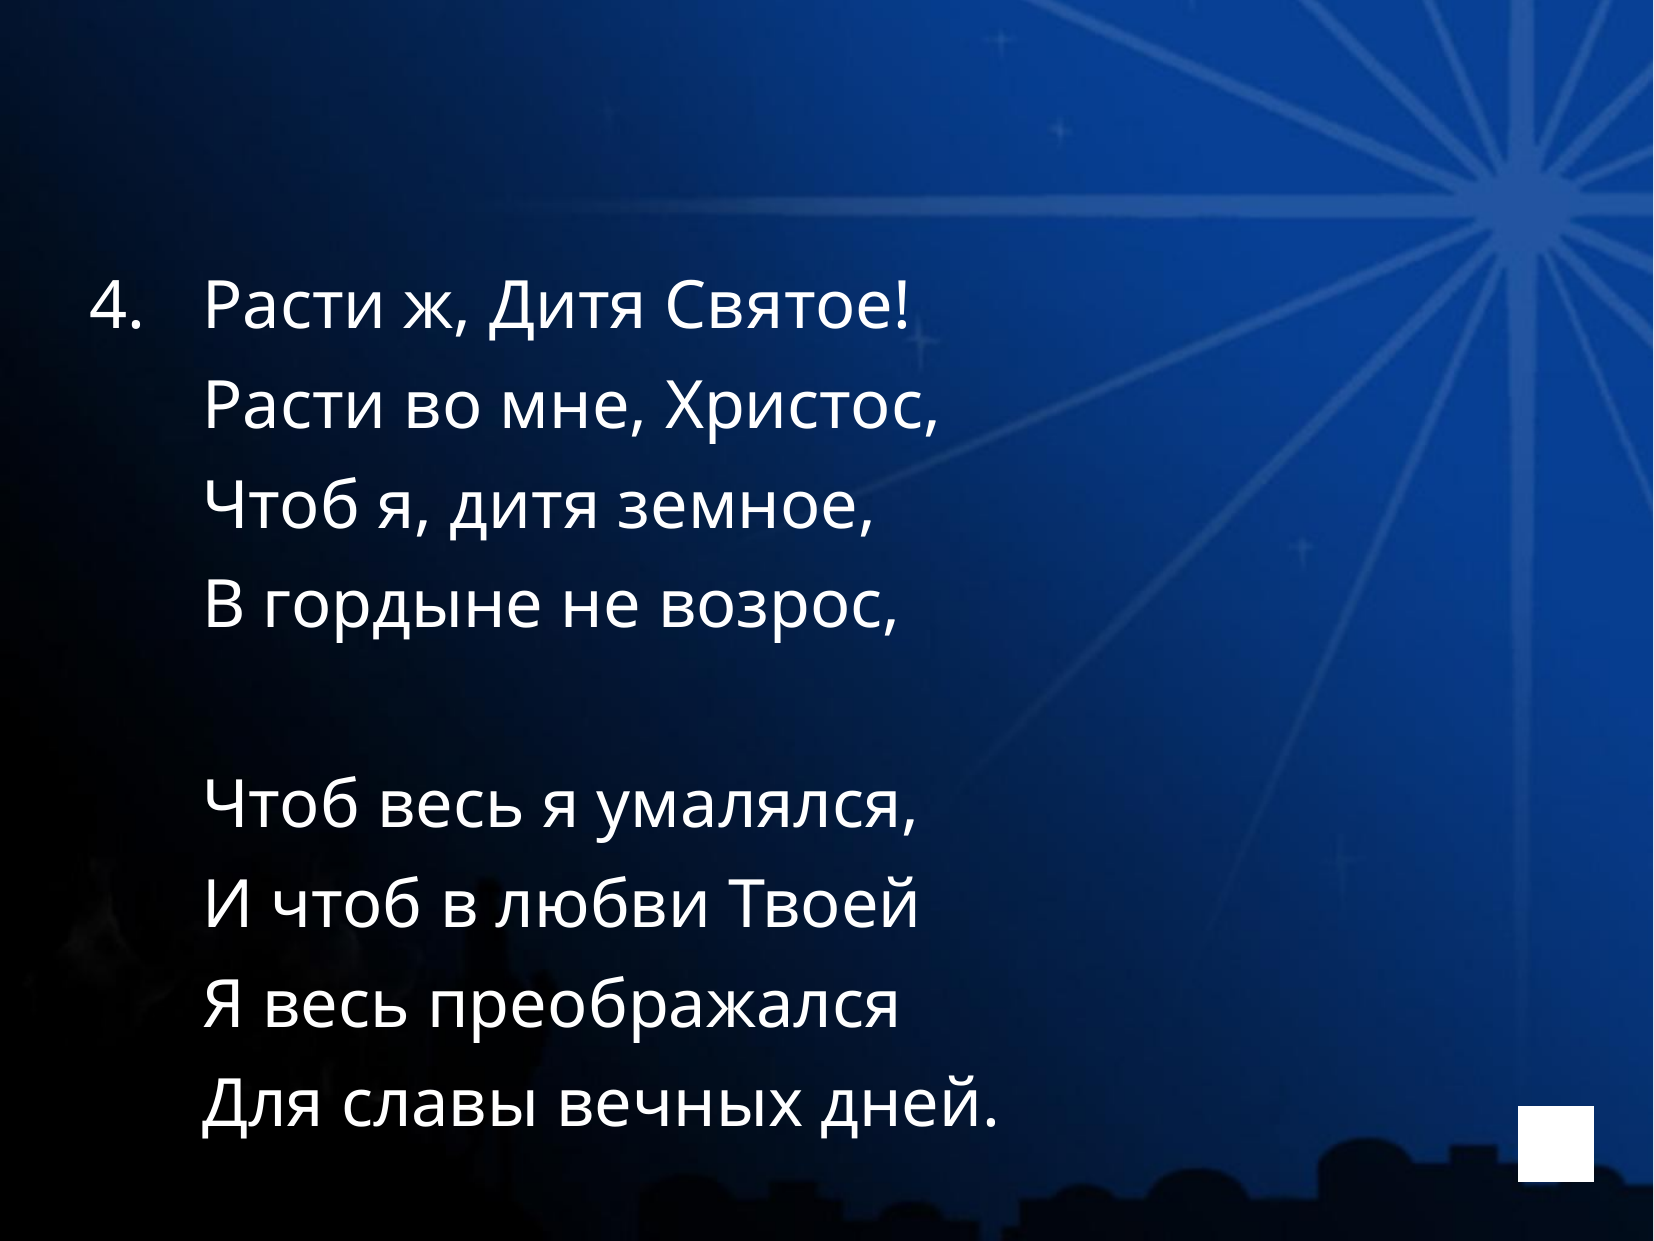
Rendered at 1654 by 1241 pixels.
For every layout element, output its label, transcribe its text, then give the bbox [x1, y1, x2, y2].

text_box [1518, 1106, 1594, 1182]
picture [0, 0, 1654, 1241]
text_box 4. Расти ж, Дитя Святое! Расти во мне, Христос, Чтоб я, дитя земное, В гордыне не возрос, Чтоб весь я умалялся, И чтоб в любви Твоей Я весь преображался Для славы вечных дней. [75, 150, 1576, 1163]
